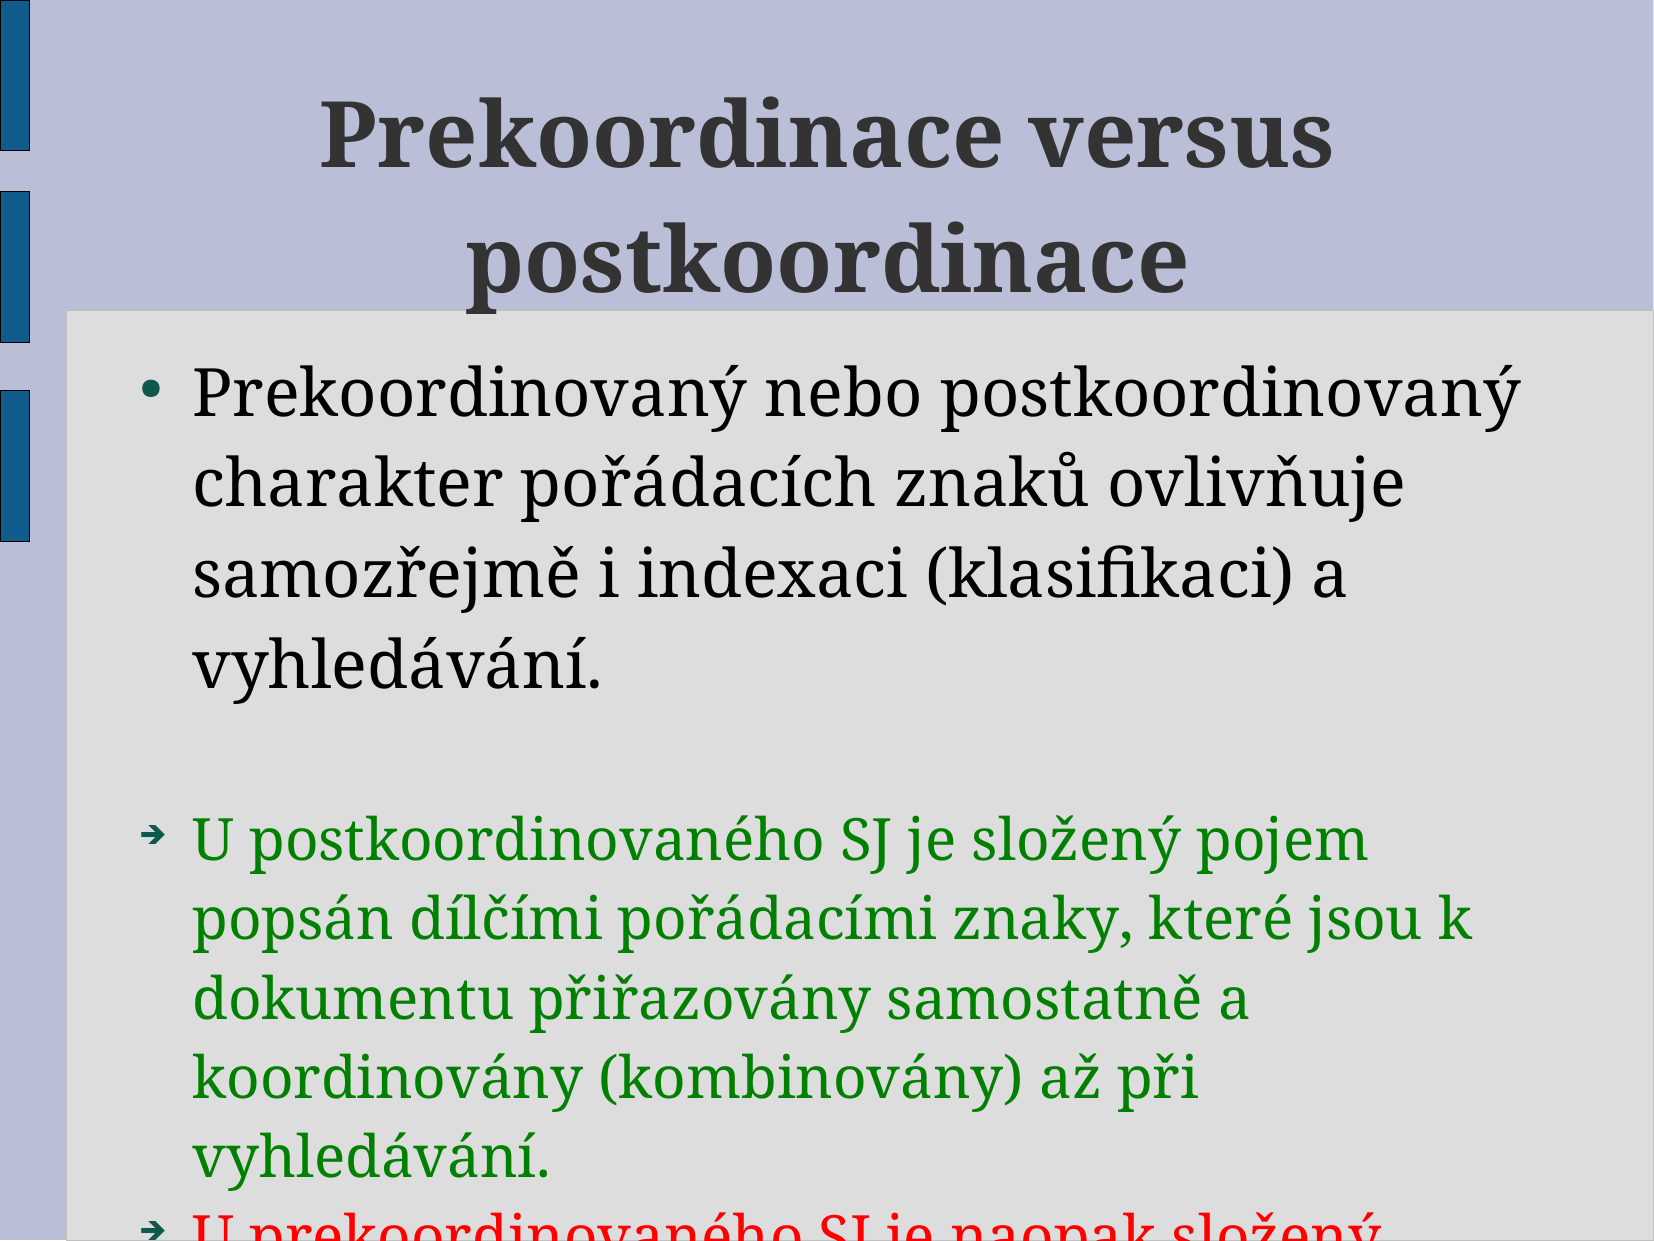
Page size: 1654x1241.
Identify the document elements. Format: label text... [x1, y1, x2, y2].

list Prekoordinovaný nebo postkoordinovaný charakter pořádacích znaků ovlivňuje samozřejmě i indexaci (klasifikaci) a vyhledávání. U postkoordinovaného SJ je složený pojem popsán dílčími pořádacími znaky, které jsou k dokumentu přiřazovány samostatně a koordinovány (kombinovány) až při vyhledávání. U prekoordinovaného SJ je naopak složený pojem vyjádřen jediným pořádacím znakem, který se použije jak pro indexaci, tak pro vyhledávání. [121, 344, 1534, 1241]
title Prekoordinace versus postkoordinace [121, 90, 1534, 299]
